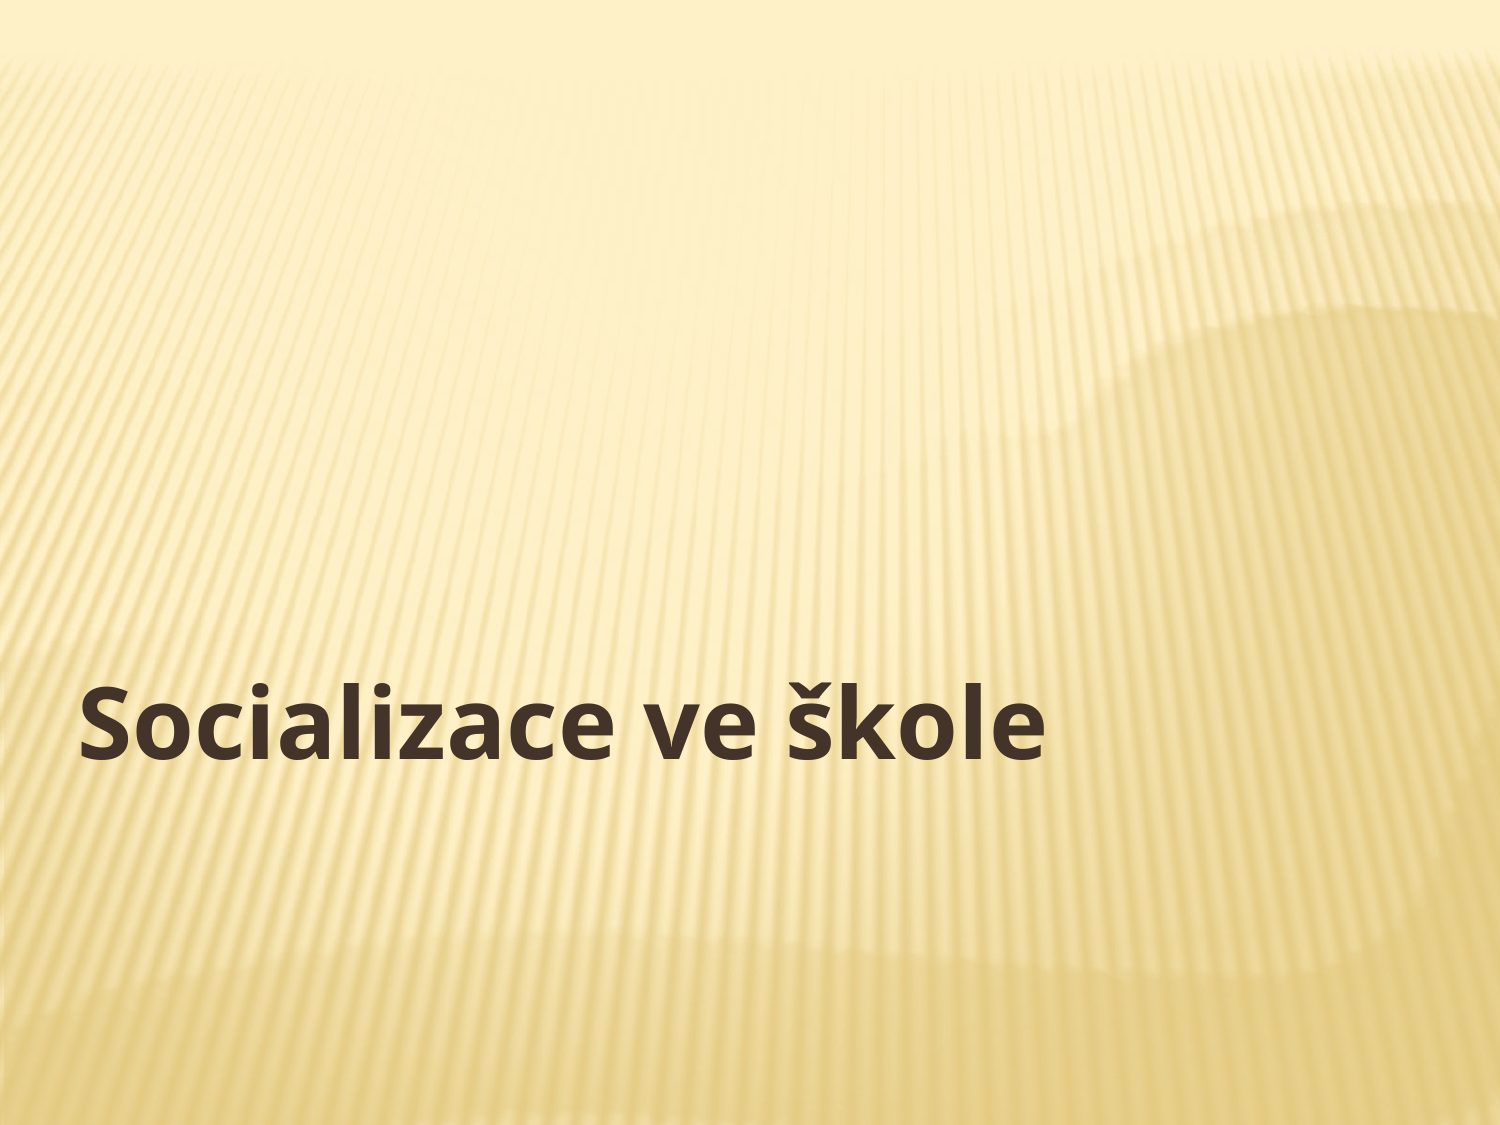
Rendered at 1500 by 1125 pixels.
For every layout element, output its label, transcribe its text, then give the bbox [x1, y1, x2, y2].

subtitle Socializace ve škole [62, 637, 1450, 788]
